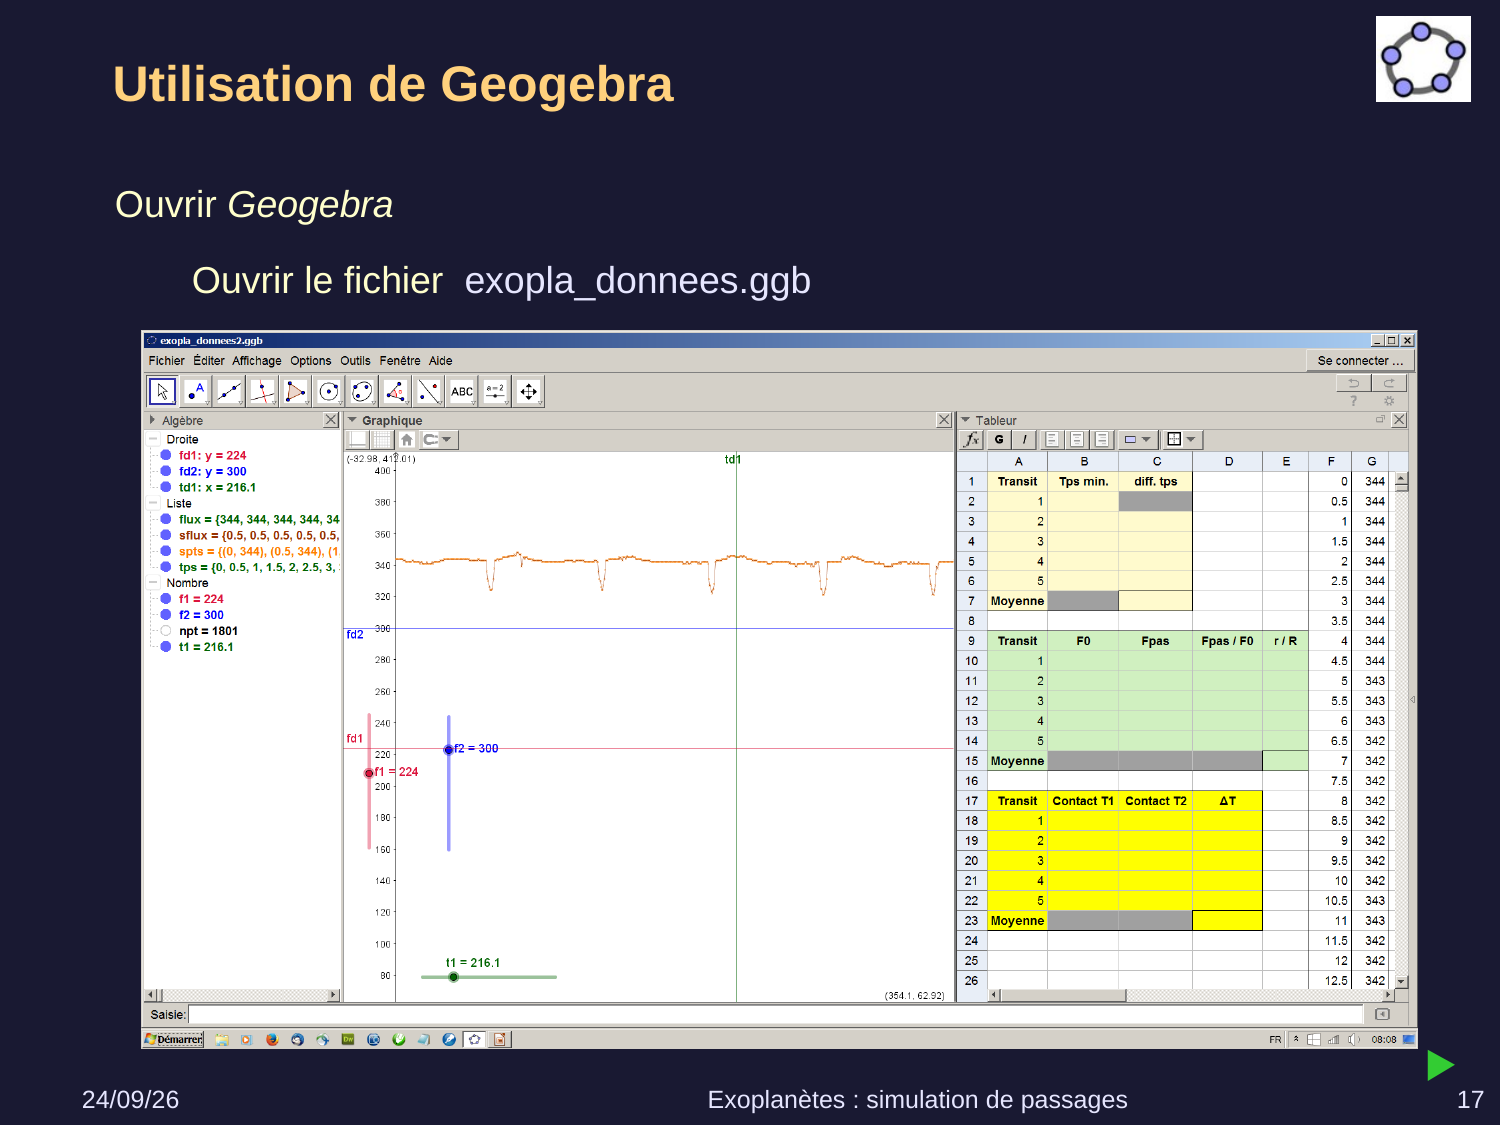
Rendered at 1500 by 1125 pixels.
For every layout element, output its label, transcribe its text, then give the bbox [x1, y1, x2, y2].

text_box Ouvrir Geogebra [100, 172, 1424, 234]
picture [1376, 16, 1471, 102]
picture [141, 330, 1418, 1049]
text_box Ouvrir le fichier exopla_donnees.ggb [177, 247, 1371, 309]
text_box  [1409, 1034, 1475, 1096]
text_box Utilisation de Geogebra [97, 44, 689, 120]
